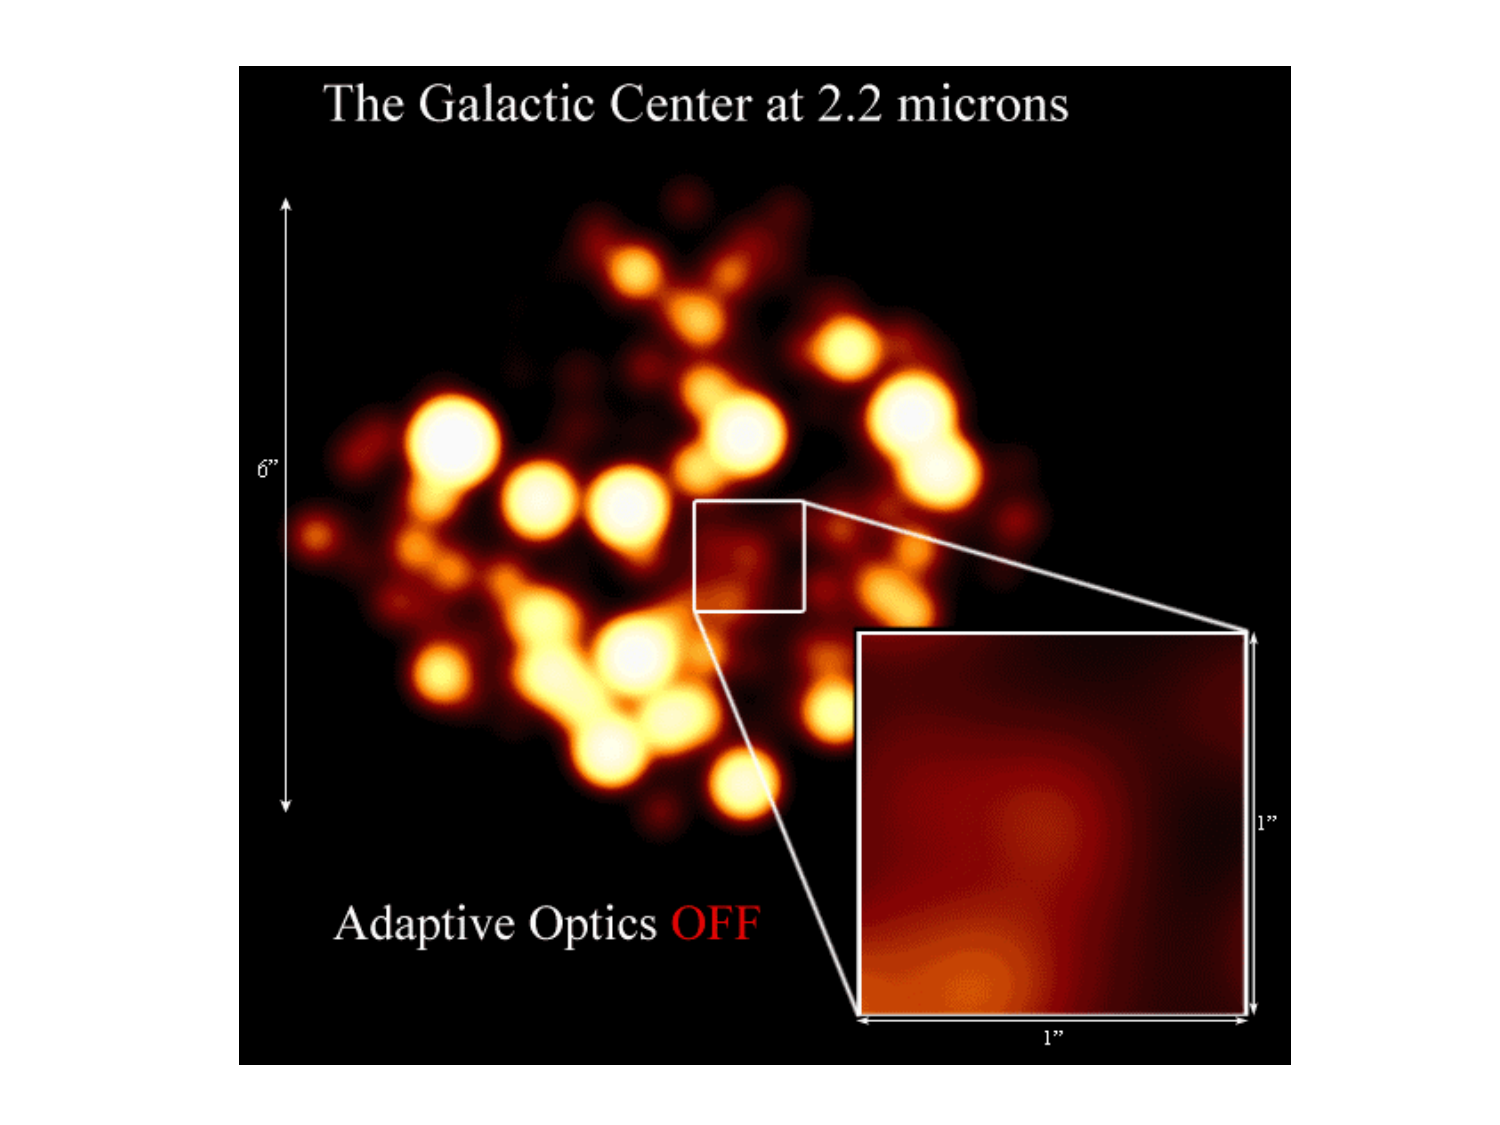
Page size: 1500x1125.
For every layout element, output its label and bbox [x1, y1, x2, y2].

picture [239, 66, 1291, 1066]
